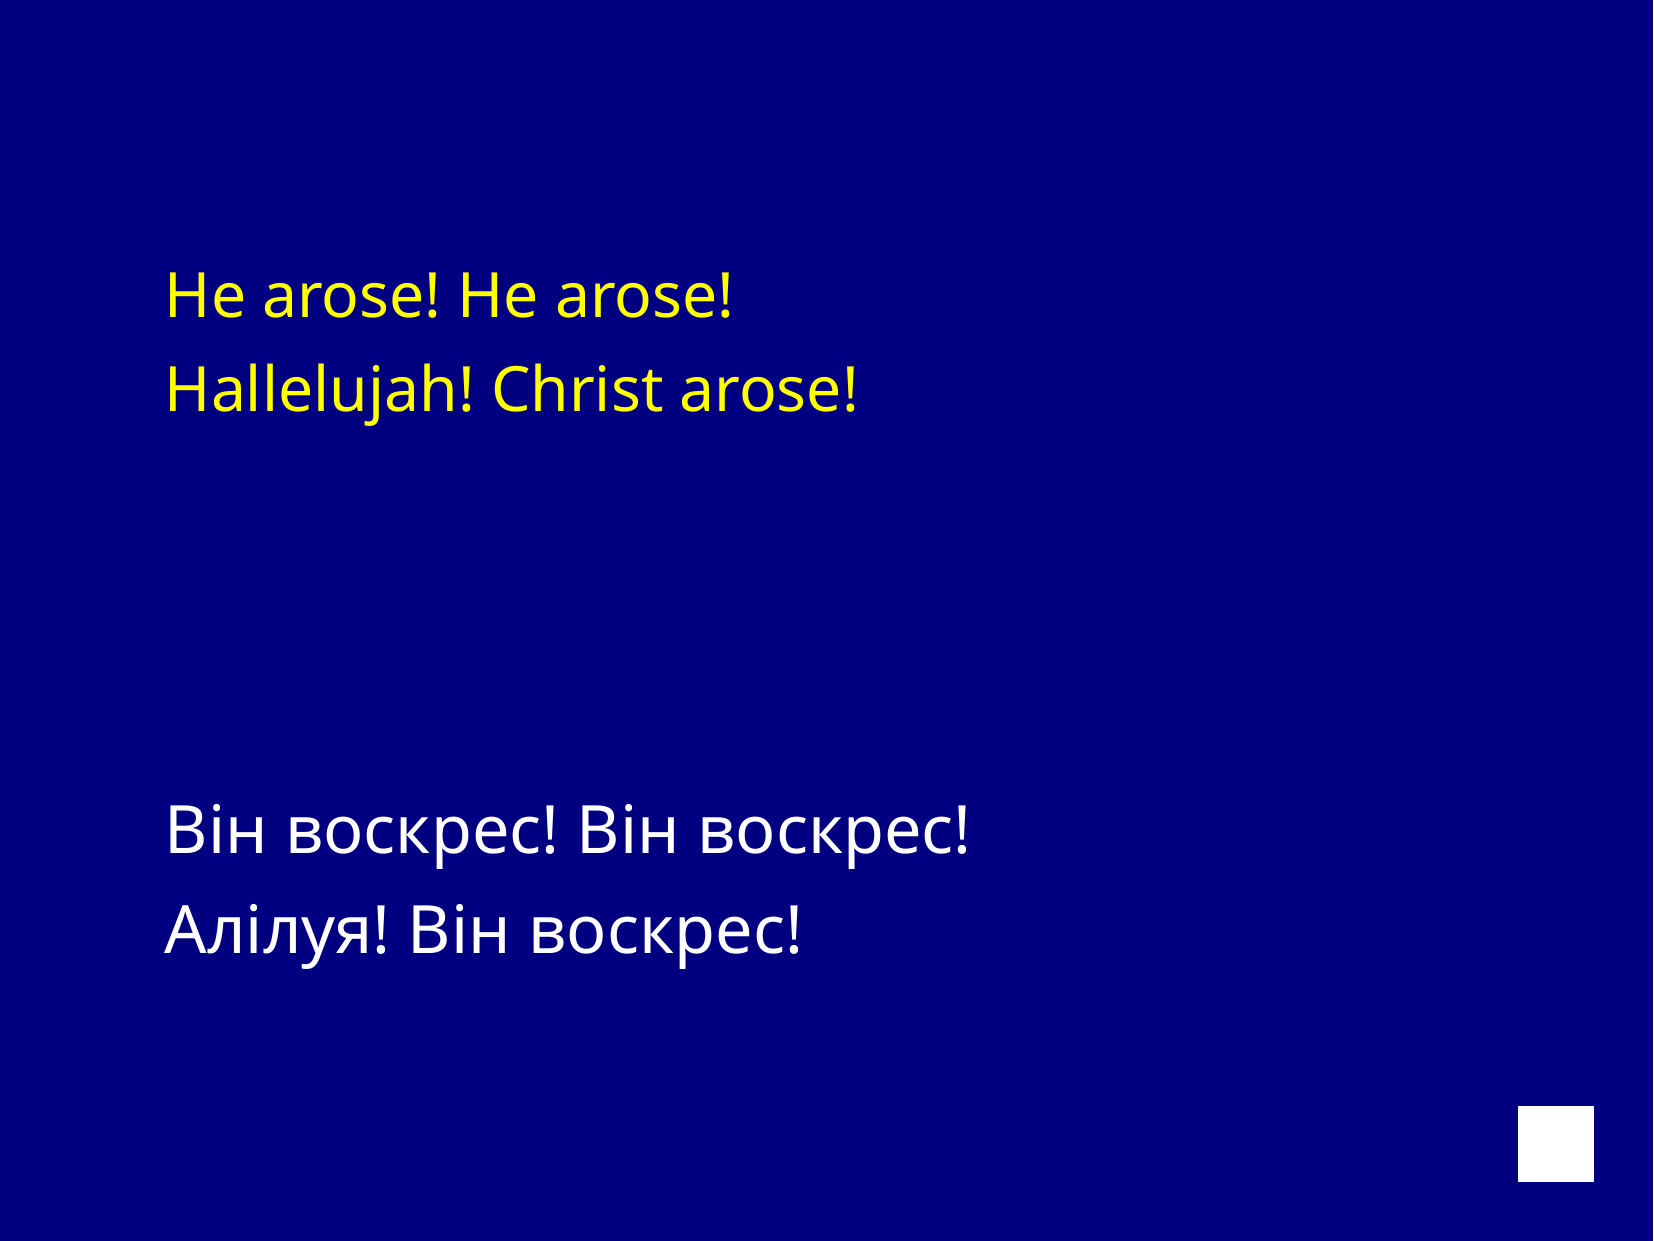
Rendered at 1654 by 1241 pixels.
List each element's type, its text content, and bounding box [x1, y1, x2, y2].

text_box Він воскрес! Він воскрес! Алілуя! Він воскрес! [37, 675, 1651, 1163]
text_box He arose! He arose! Hallelujah! Christ arose! [37, 150, 1651, 638]
text_box [1518, 1163, 1594, 1182]
